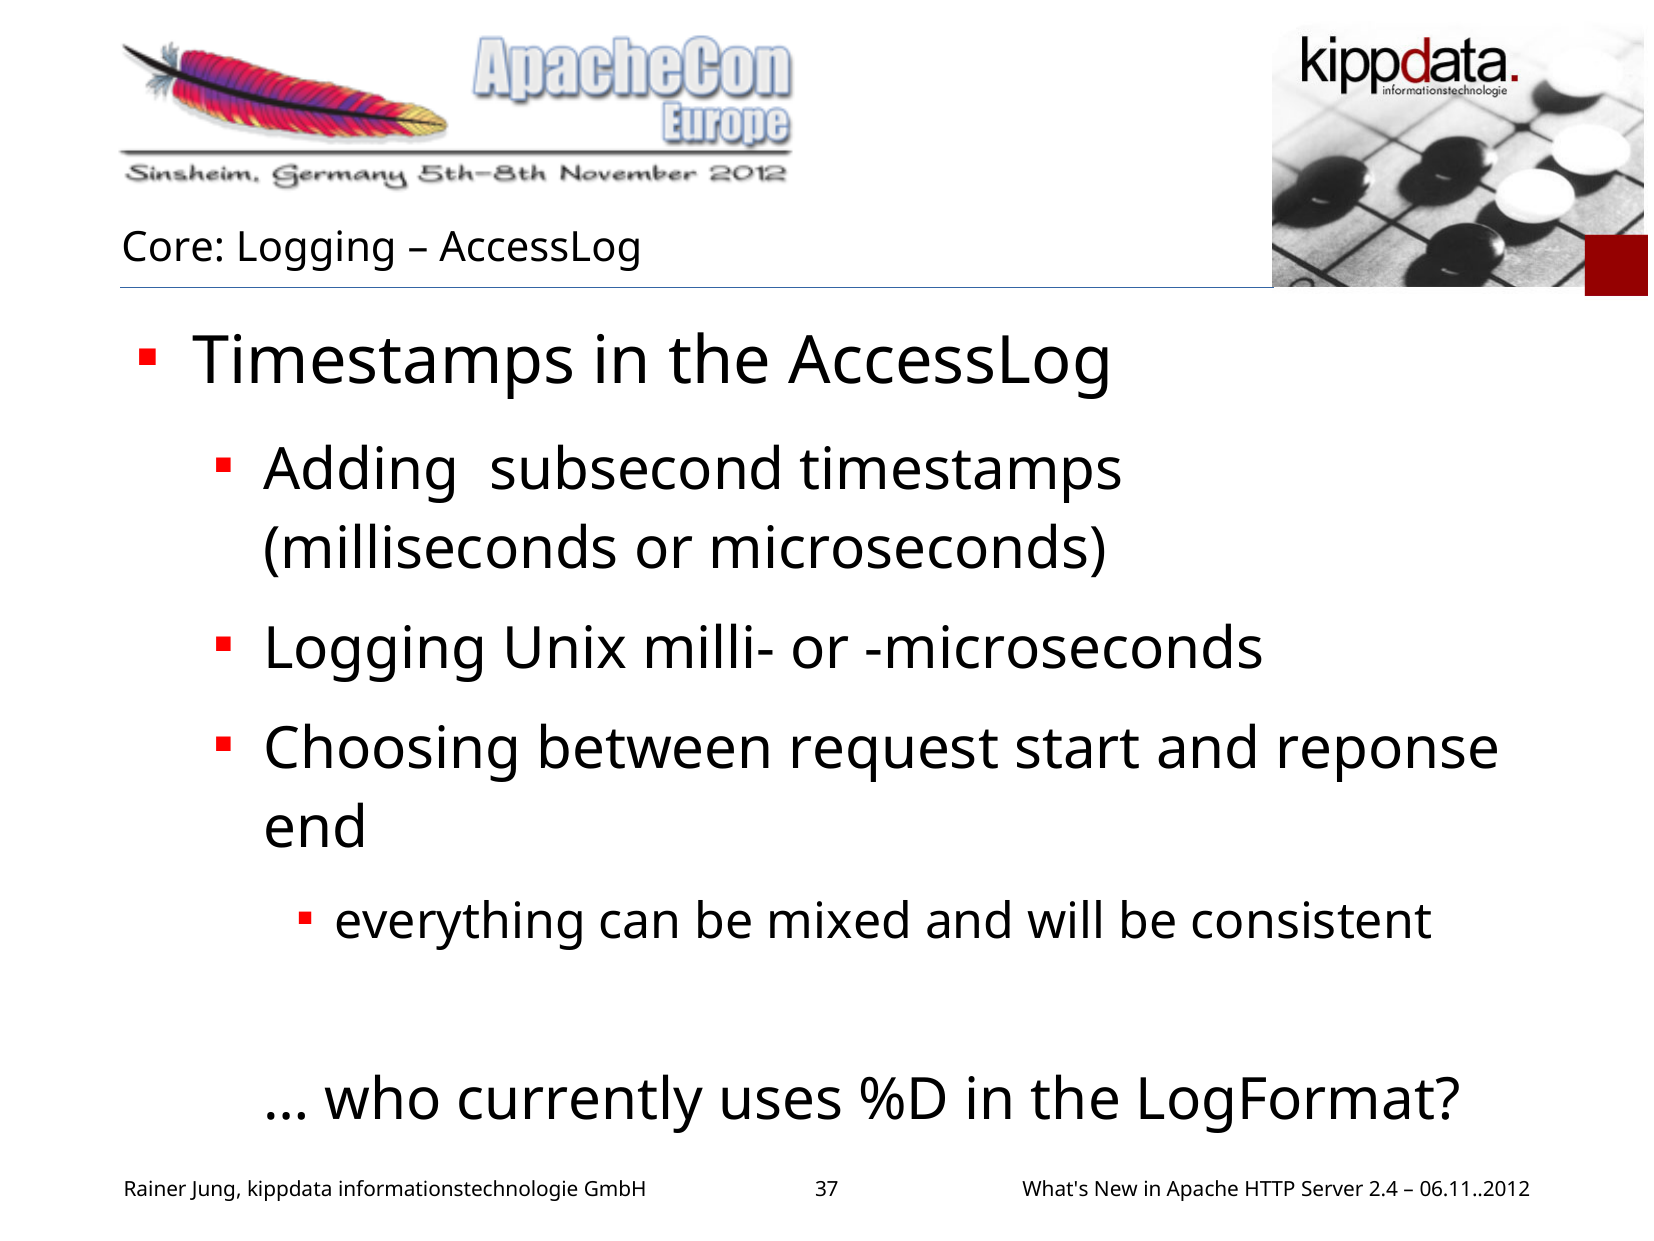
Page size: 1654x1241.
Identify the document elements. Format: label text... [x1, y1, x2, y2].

picture [113, 32, 797, 195]
title Core: Logging – AccessLog [121, 204, 1242, 286]
list Timestamps in the AccessLog Adding subsecond timestamps (milliseconds or microseconds) Logging Unix milli- or -microseconds Choosing between request start and reponse end everything can be mixed and will be consistent … who currently uses %D in the LogFormat? [121, 312, 1534, 1150]
picture [1272, 5, 1648, 302]
